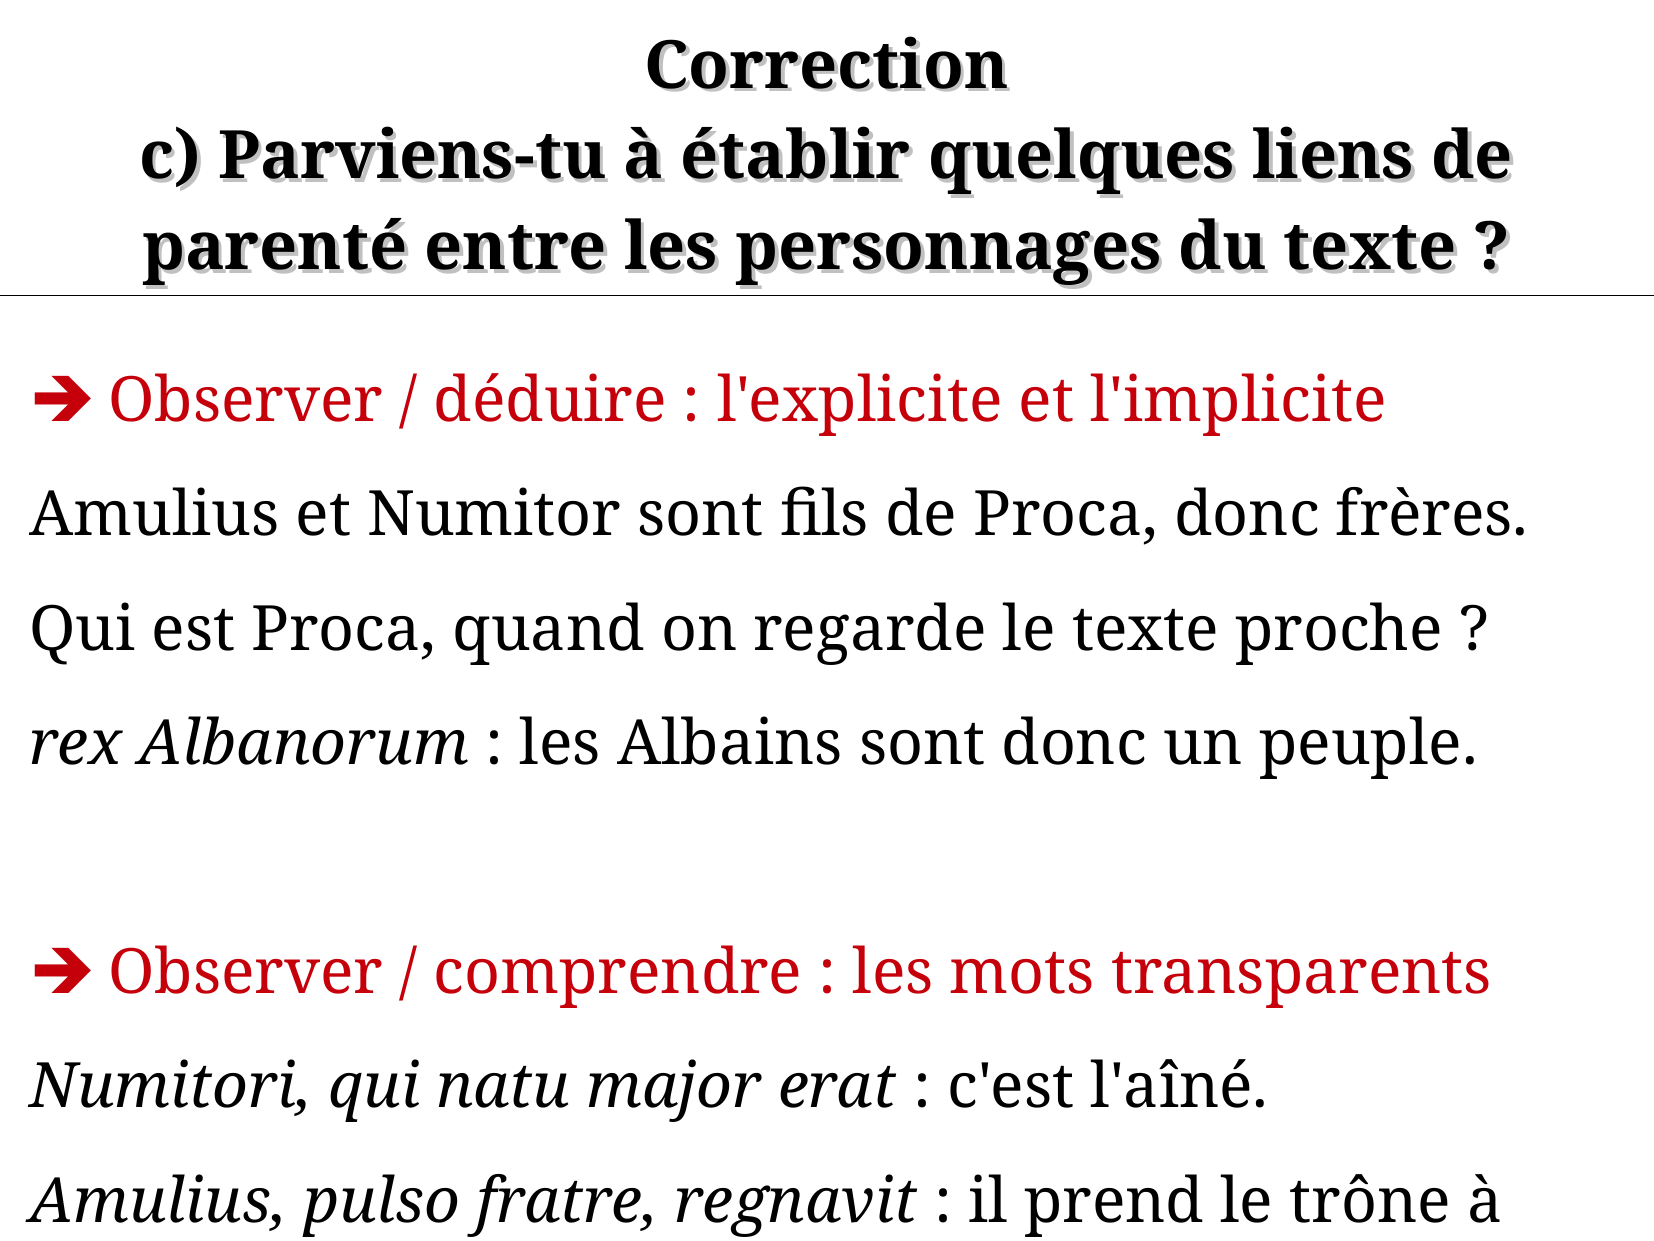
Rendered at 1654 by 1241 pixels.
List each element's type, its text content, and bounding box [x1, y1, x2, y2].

title Correction c) Parviens-tu à établir quelques liens de parenté entre les personnages du texte ? [82, 38, 1571, 267]
list  Observer / déduire : l'explicite et l'implicite Amulius et Numitor sont fils de Proca, donc frères. Qui est Proca, quand on regarde le texte proche ? rex Albanorum : les Albains sont donc un peuple.  Observer / comprendre : les mots transparents Numitori, qui natu major erat : c'est l'aîné. Amulius, pulso fratre, regnavit : il prend le trône à l'aîné. [29, 354, 1625, 1173]
